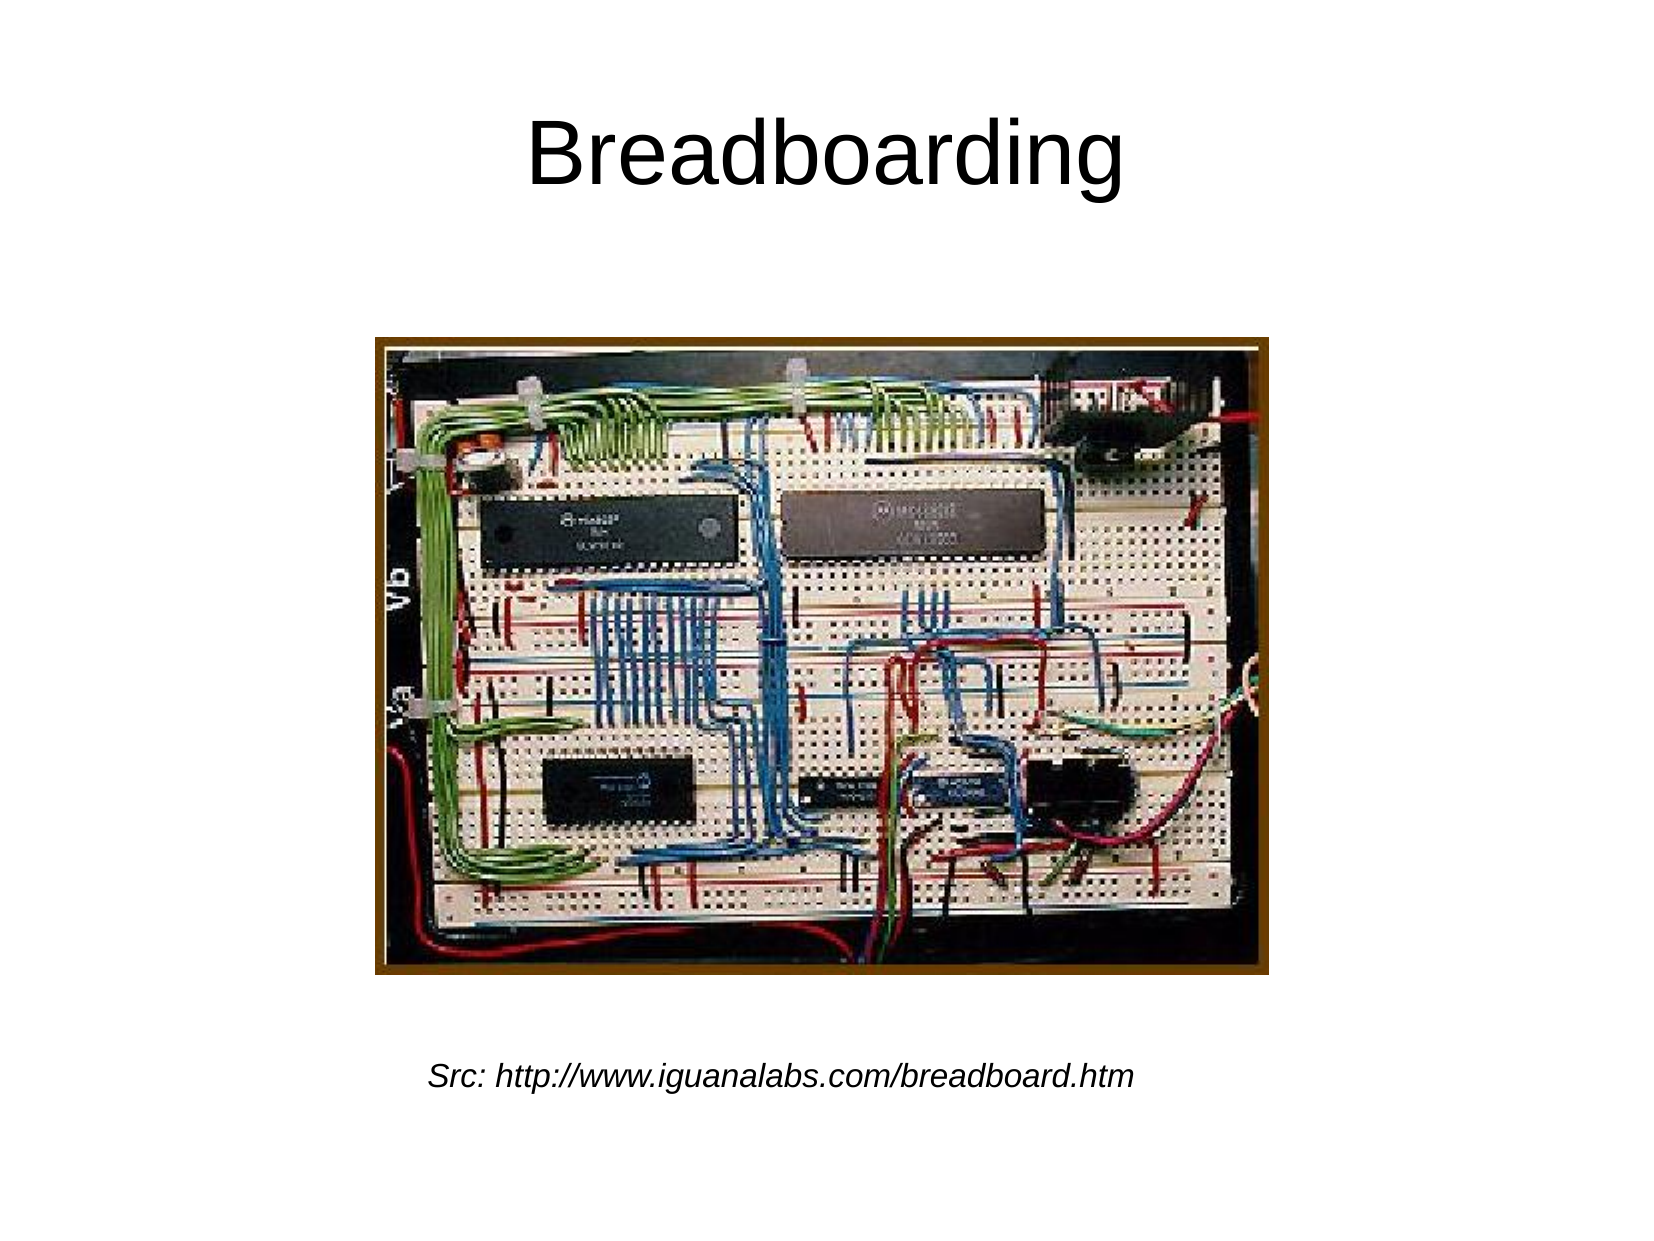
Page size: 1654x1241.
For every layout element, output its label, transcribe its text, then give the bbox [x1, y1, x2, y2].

title Breadboarding [82, 56, 1571, 250]
text_box Src: http://www.iguanalabs.com/breadboard.htm [412, 1050, 1151, 1102]
picture [375, 337, 1269, 976]
